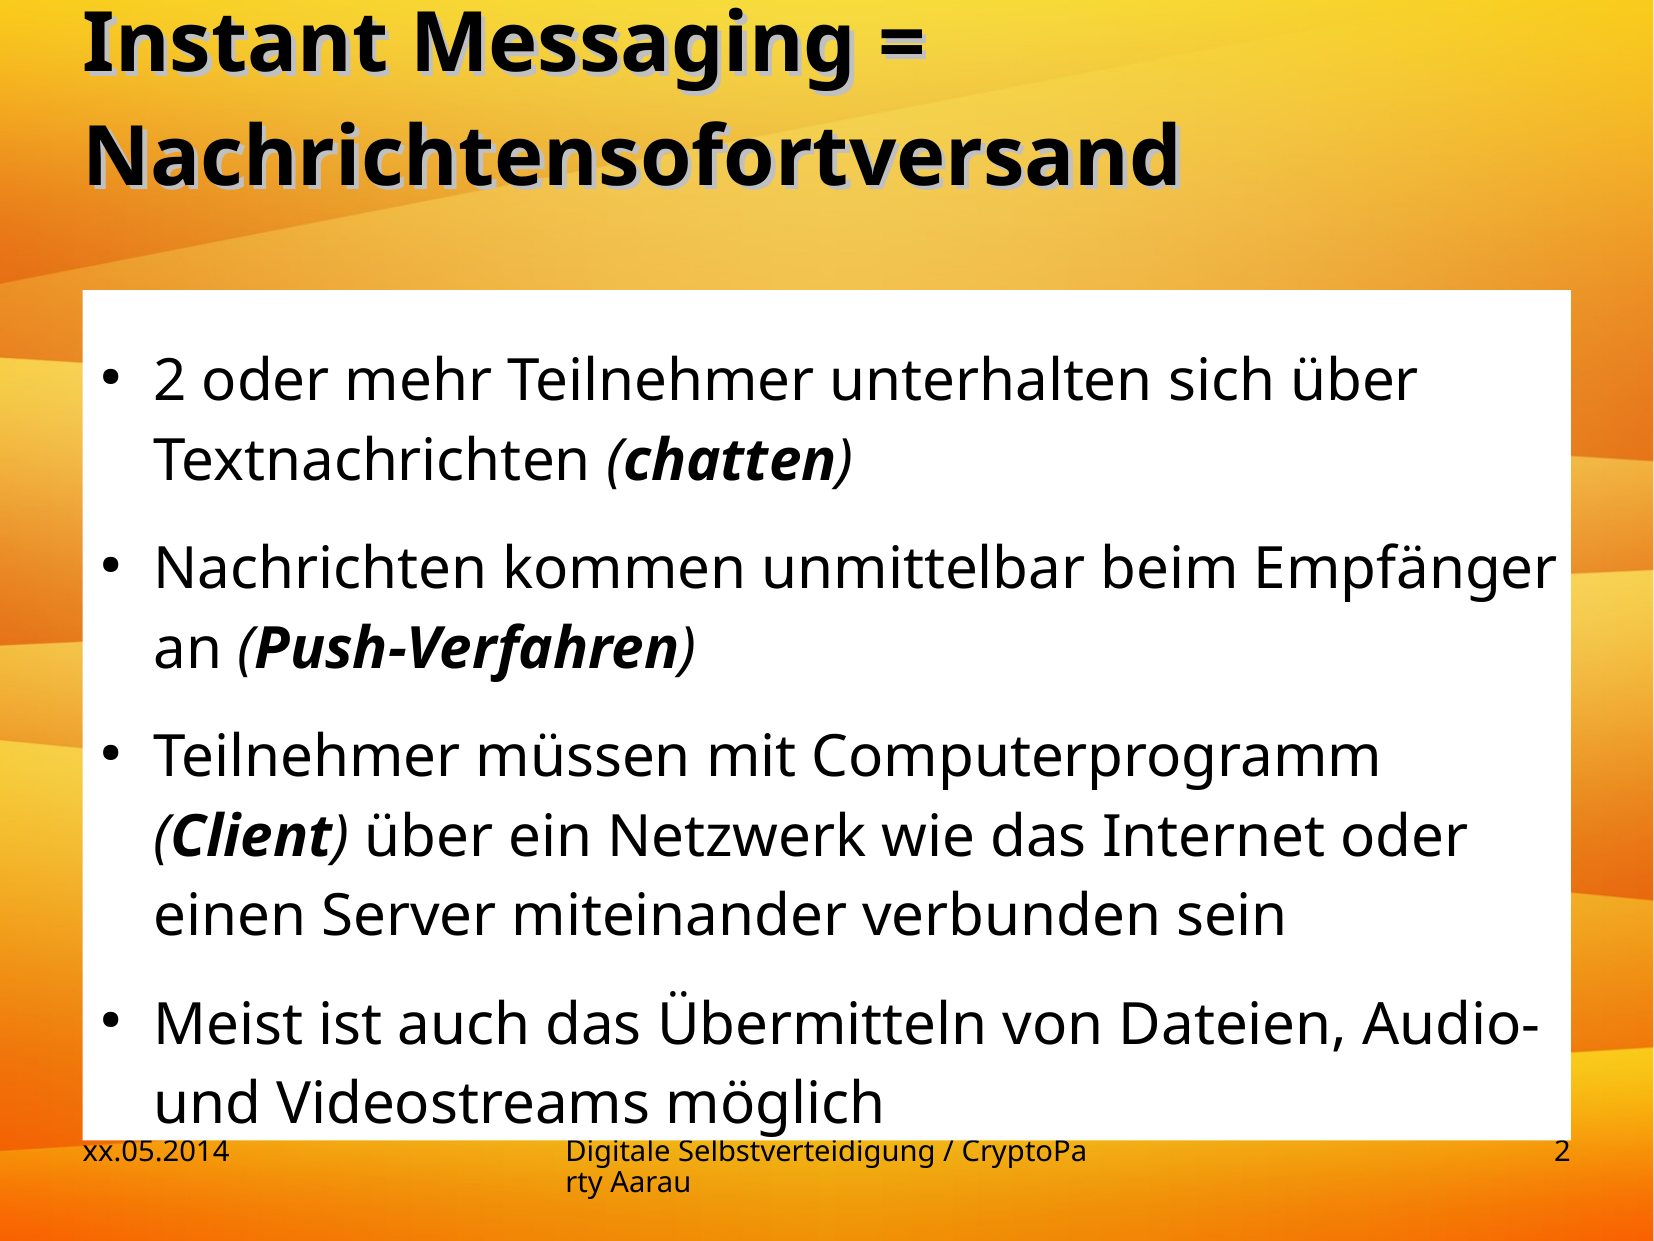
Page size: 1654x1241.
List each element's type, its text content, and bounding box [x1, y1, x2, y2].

picture [0, 0, 1654, 1241]
picture [1058, 1142, 1066, 1151]
picture [183, 1142, 192, 1159]
picture [125, 1142, 134, 1159]
title Instant Messaging = Nachrichtensofortversand [82, 0, 1571, 290]
picture [215, 1143, 223, 1154]
picture [723, 1147, 732, 1159]
picture [842, 1147, 851, 1159]
list 2 oder mehr Teilnehmer unterhalten sich über Textnachrichten (chatten) Nachrichten kommen unmittelbar beim Empfänger an (Push-Verfahren) Teilnehmer müssen mit Computerprogramm (Client) über ein Netzwerk wie das Internet oder einen Server miteinander verbunden sein Meist ist auch das Übermitteln von Dateien, Audio- und Videostreams möglich [82, 290, 1571, 1048]
picture [570, 1142, 582, 1159]
